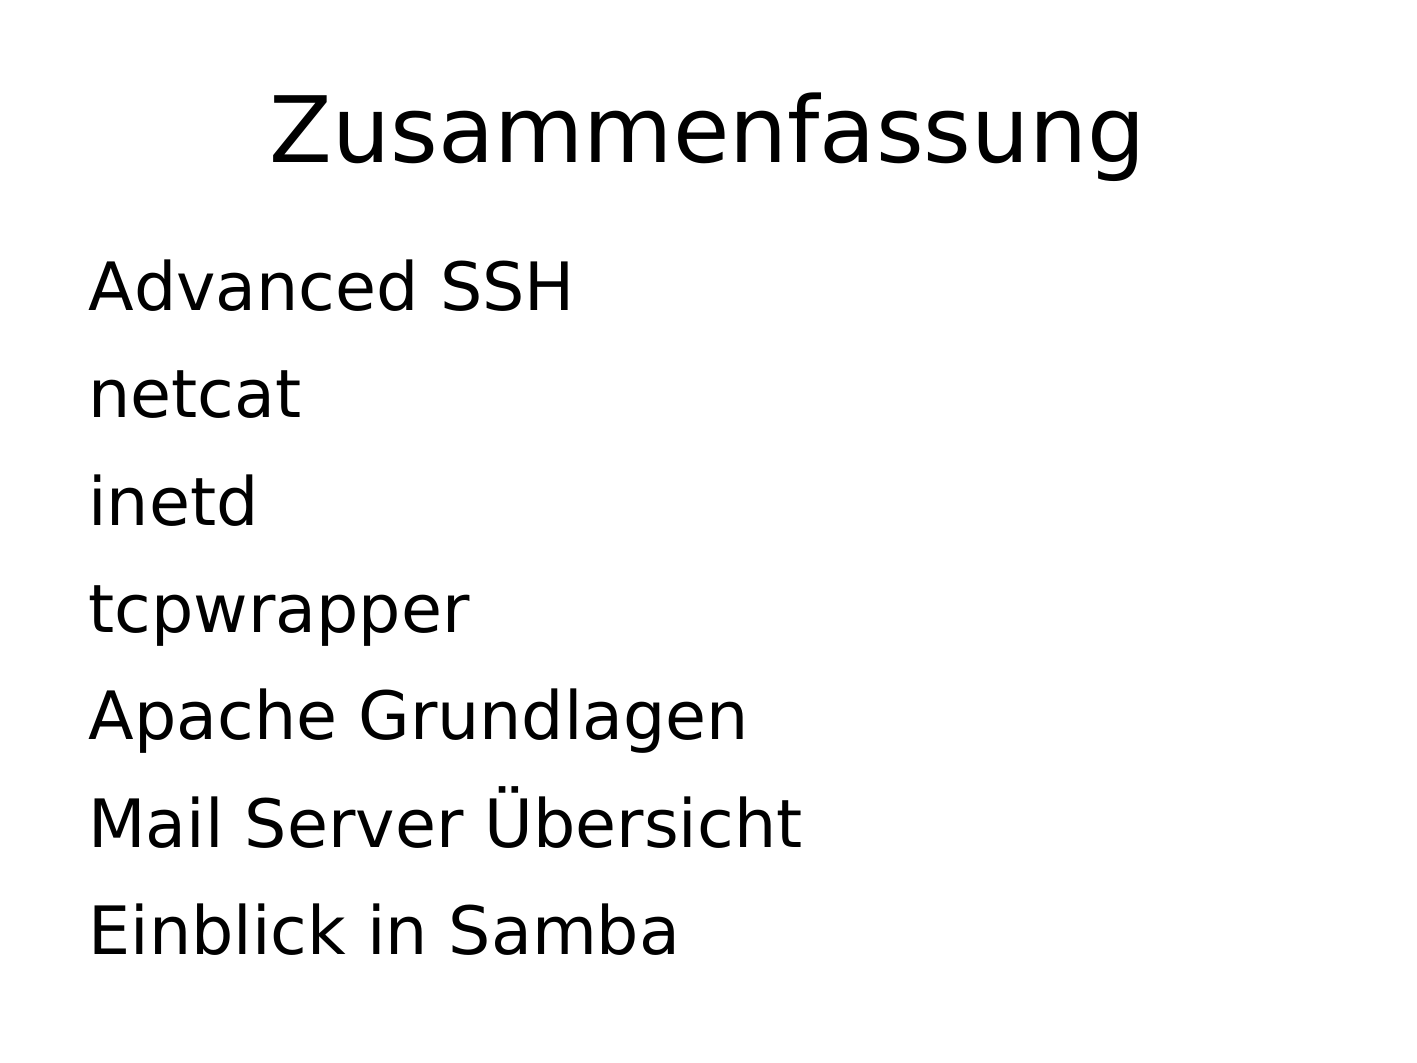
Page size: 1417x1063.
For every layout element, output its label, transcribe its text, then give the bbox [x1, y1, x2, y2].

title Zusammenfassung [70, 49, 1346, 213]
list Advanced SSH netcat inetd tcpwrapper Apache Grundlagen Mail Server Übersicht Einblick in Samba [70, 248, 1346, 971]
